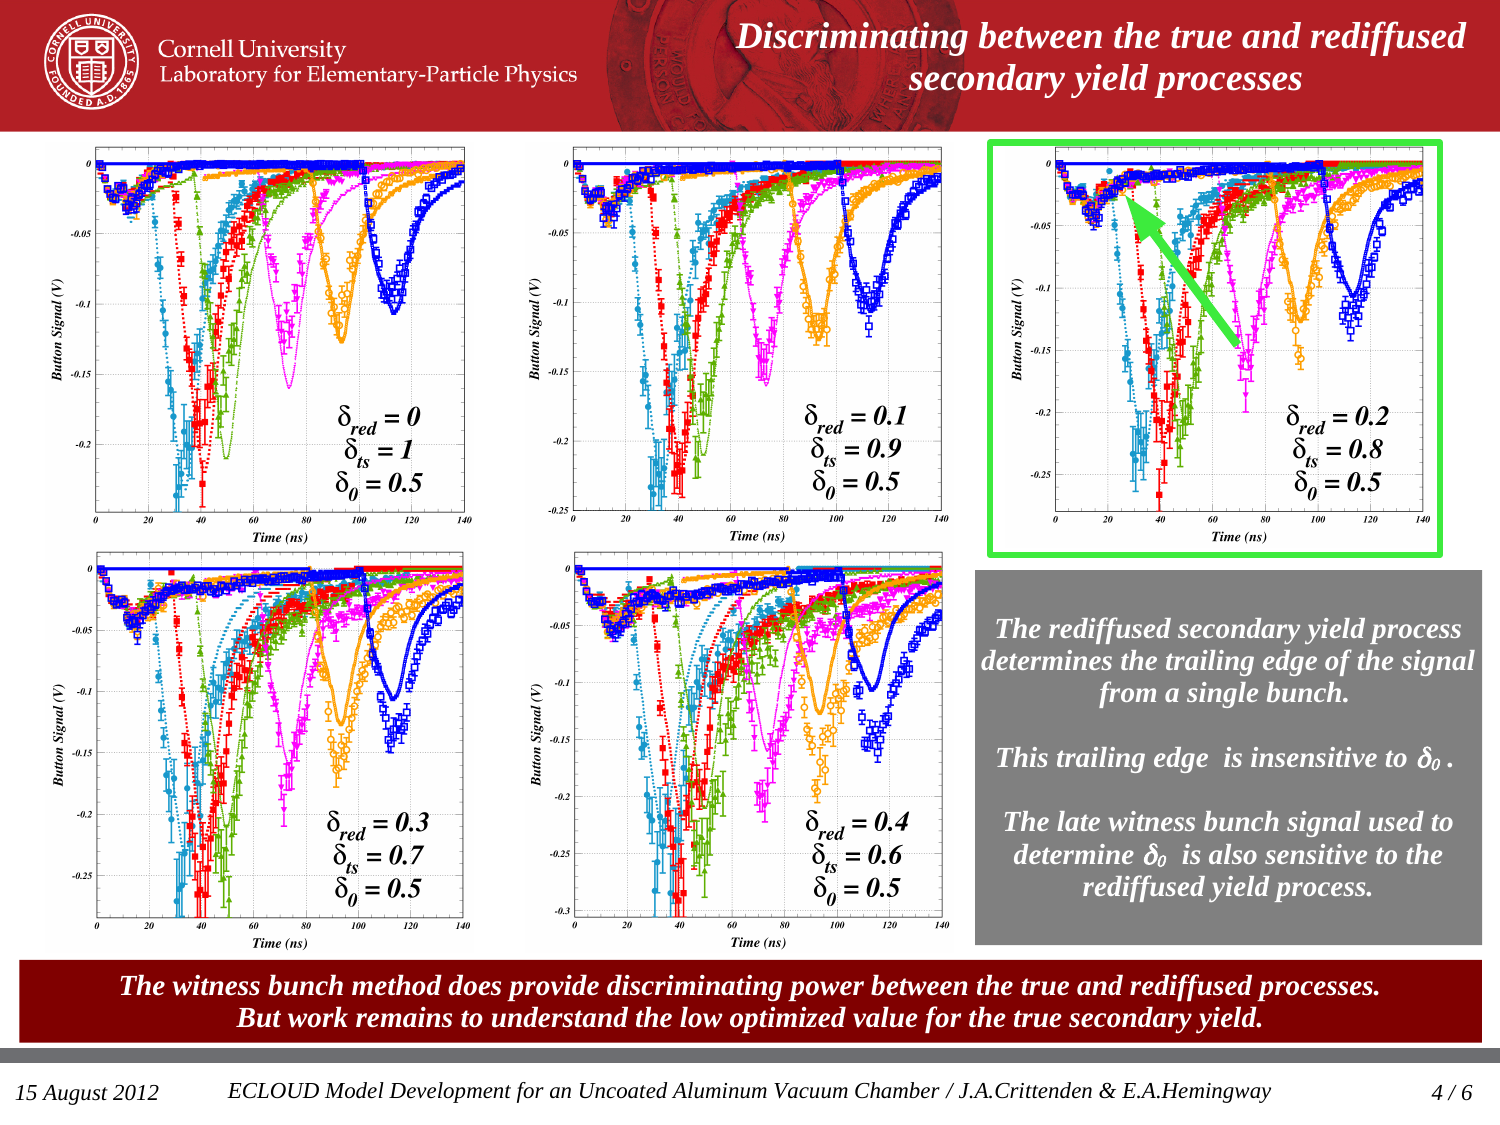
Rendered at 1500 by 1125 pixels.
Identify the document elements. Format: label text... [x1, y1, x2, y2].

picture [525, 142, 954, 953]
picture [45, 142, 474, 953]
text_box Discriminating between the true and rediffused secondary yield processes [712, 0, 1500, 136]
text_box The witness bunch method does provide discriminating power between the true and rediffused processes. But work remains to understand the low optimized value for the true secondary yield. [19, 959, 1482, 1043]
picture [0, 0, 712, 132]
picture [1005, 146, 1434, 548]
text_box The rediffused secondary yield process determines the trailing edge of the signal from a single bunch. This trailing edge is insensitive to d0 . The late witness bunch signal used to determine d0 is also sensitive to the rediffused yield process. [975, 570, 1483, 946]
